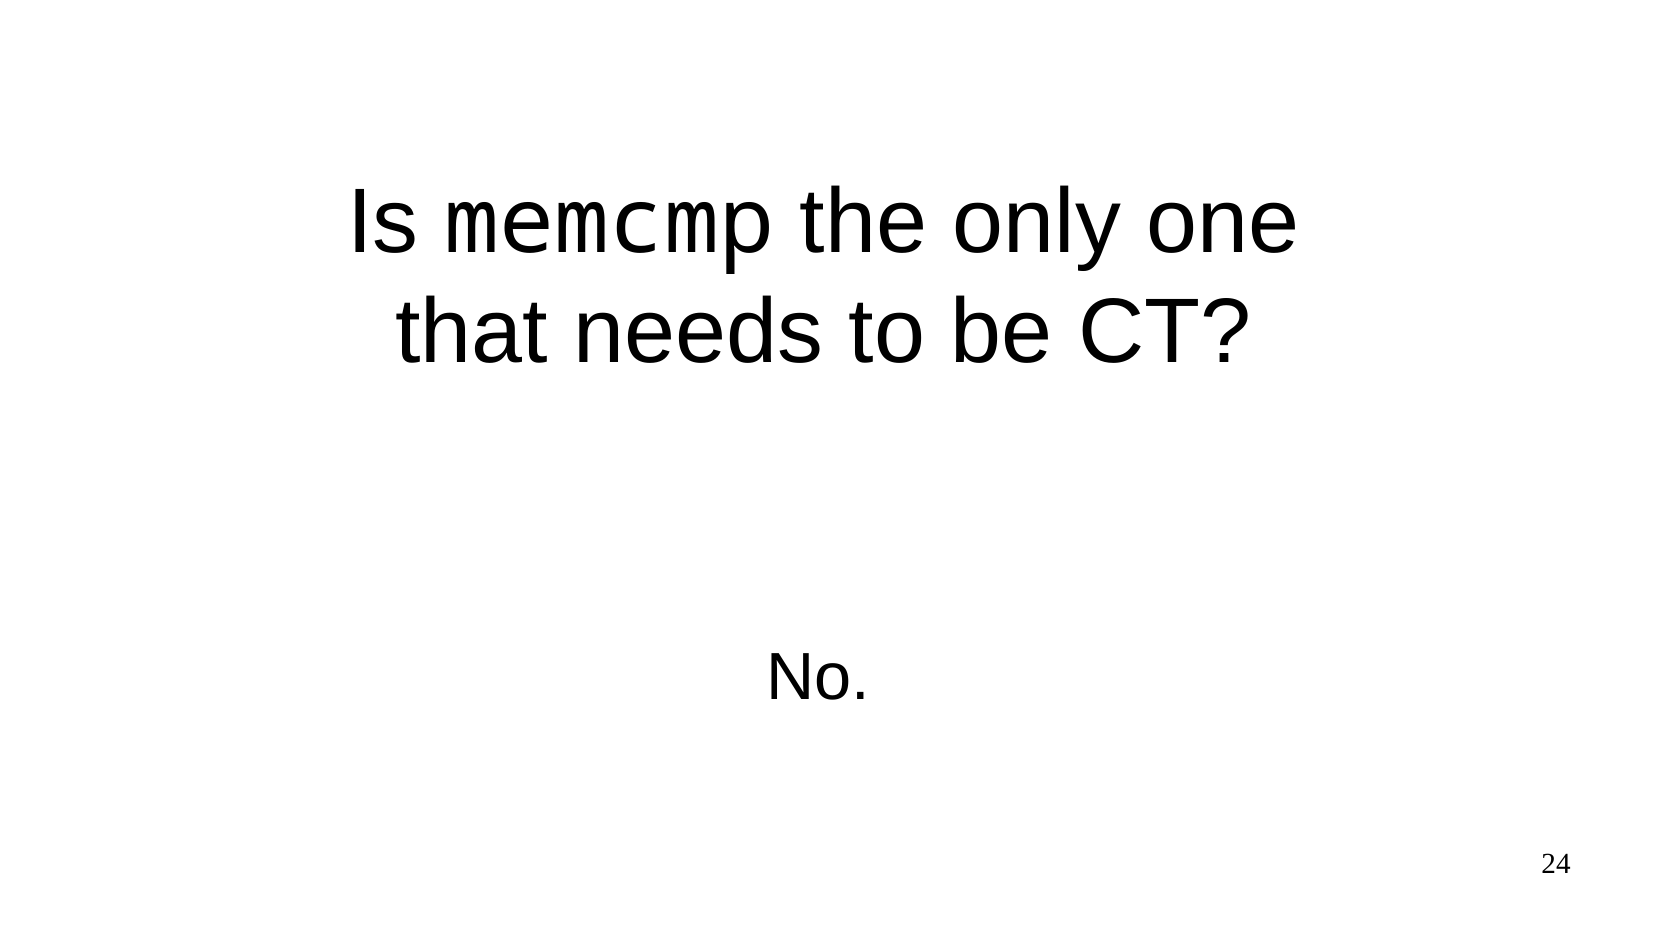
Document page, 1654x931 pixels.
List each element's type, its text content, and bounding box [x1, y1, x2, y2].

text_box No. [744, 631, 892, 722]
title Is memcmp the only one that needs to be CT? [289, 94, 1359, 443]
